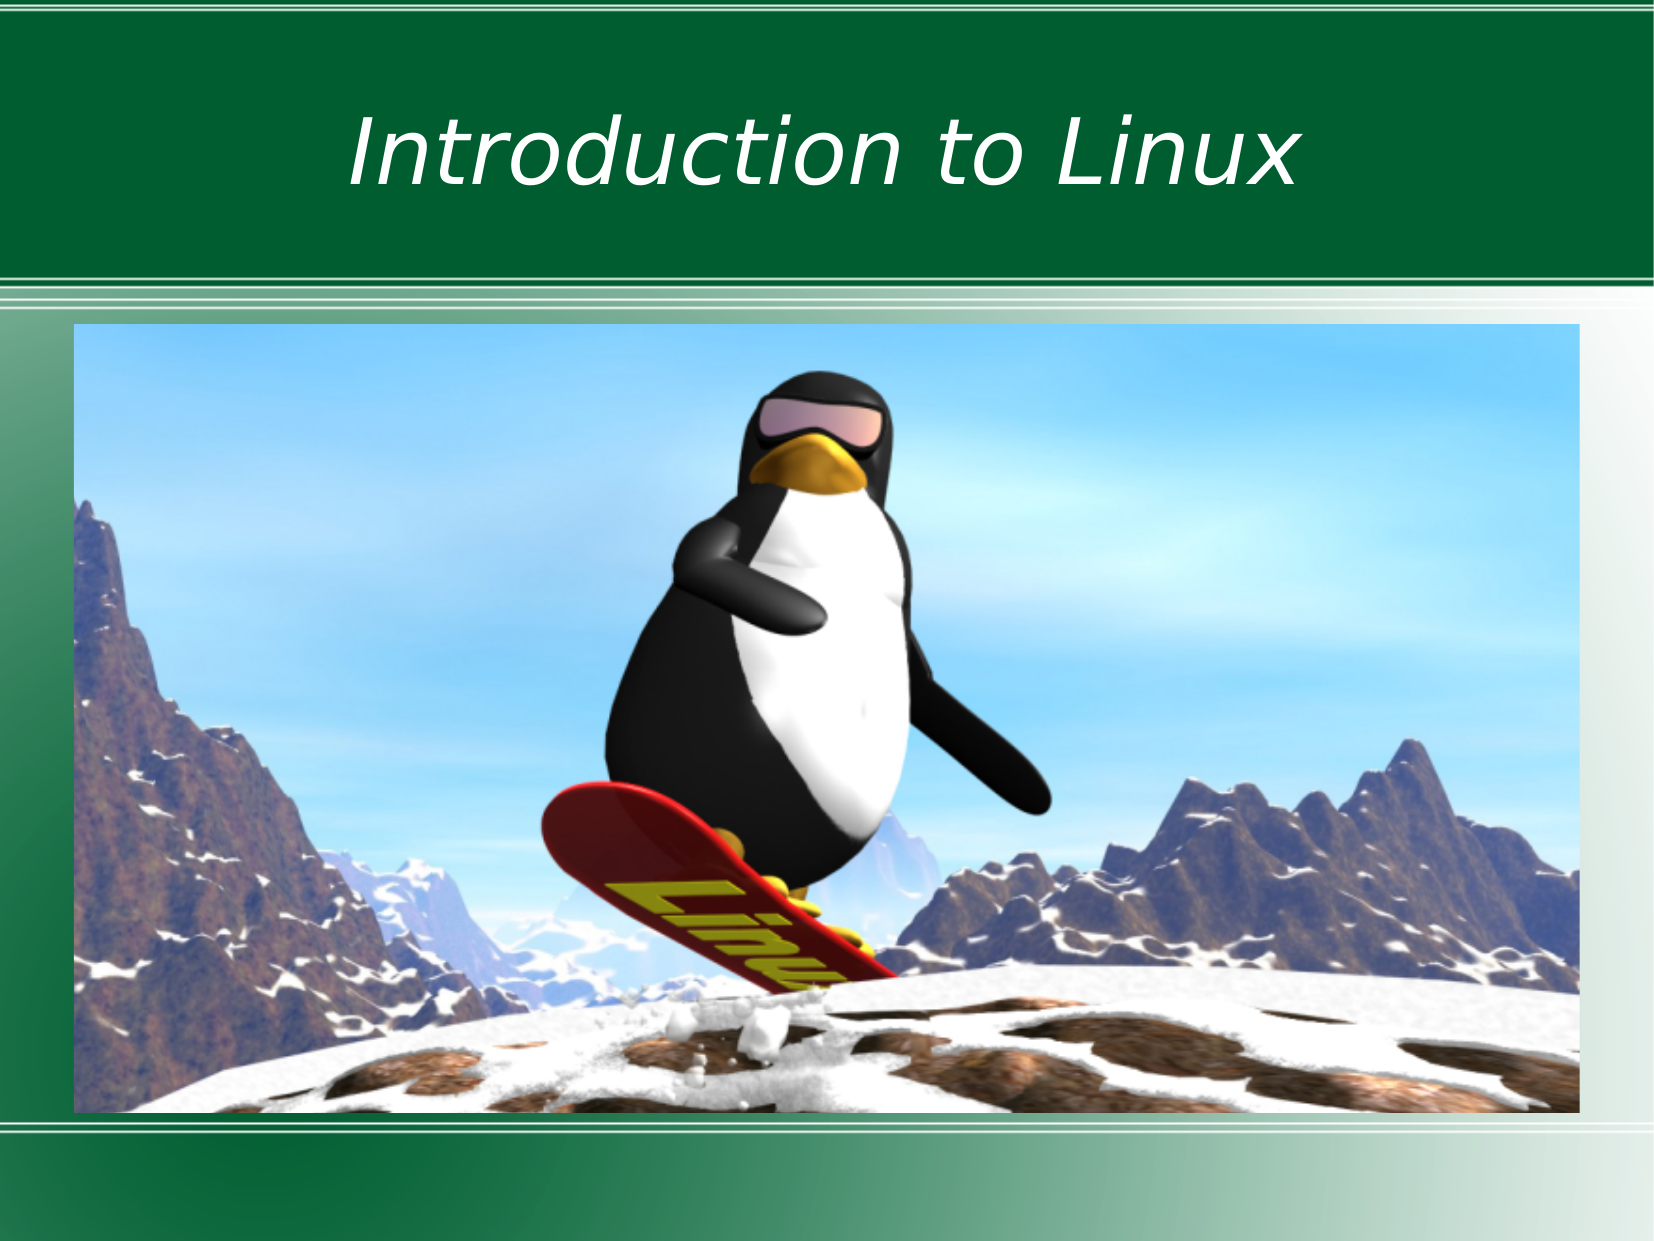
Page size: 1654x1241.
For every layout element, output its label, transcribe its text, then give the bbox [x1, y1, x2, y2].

title Introduction to Linux [82, 49, 1571, 257]
list Christoph Zimmermann [82, 1113, 1571, 1241]
picture [0, 0, 1654, 1241]
